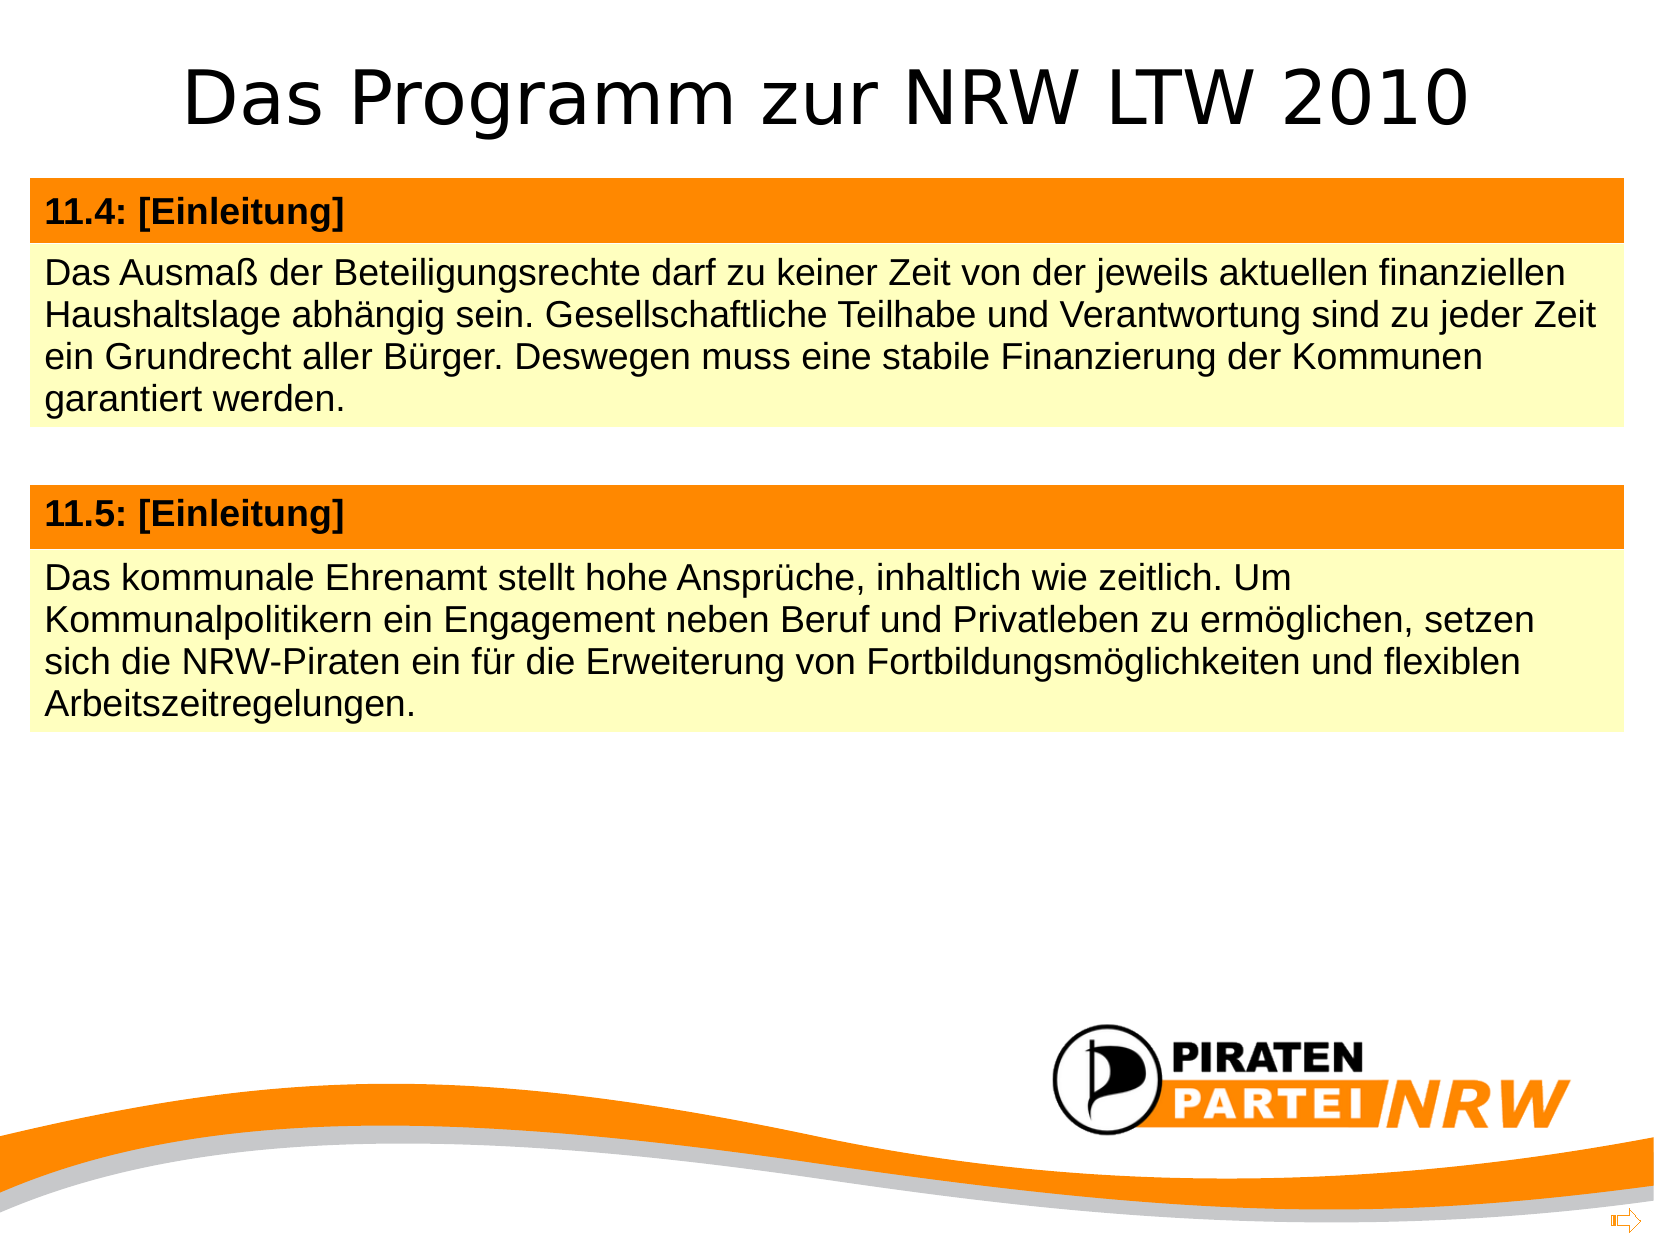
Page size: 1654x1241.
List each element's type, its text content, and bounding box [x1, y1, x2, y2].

table_cell Das Ausmaß der Beteiligungsrechte darf zu keiner Zeit von der jeweils aktuellen finanziellen Haushaltslage abhängig sein. Gesellschaftliche Teilhabe und Verantwortung sind zu jeder Zeit ein Grundrecht aller Bürger. Deswegen muss eine stabile Finanzierung der Kommunen garantiert werden. [30, 244, 1624, 427]
table_cell [30, 428, 1624, 484]
table_header 11.4: ﻿[Einleitung] [30, 178, 1624, 243]
picture [1045, 1021, 1579, 1140]
table_cell 11.5: ﻿[Einleitung] [30, 485, 1624, 549]
table_cell Das kommunale Ehrenamt stellt hohe Ansprüche, inhaltlich wie zeitlich. Um Kommunalpolitikern ein Engagement neben Beruf und Privatleben zu ermöglichen, setzen sich die NRW-Piraten ein für die Erweiterung von Fortbildungsmöglichkeiten und flexiblen Arbeitszeitregelungen. [30, 550, 1624, 732]
title Das Programm zur NRW LTW 2010 [82, 54, 1571, 143]
